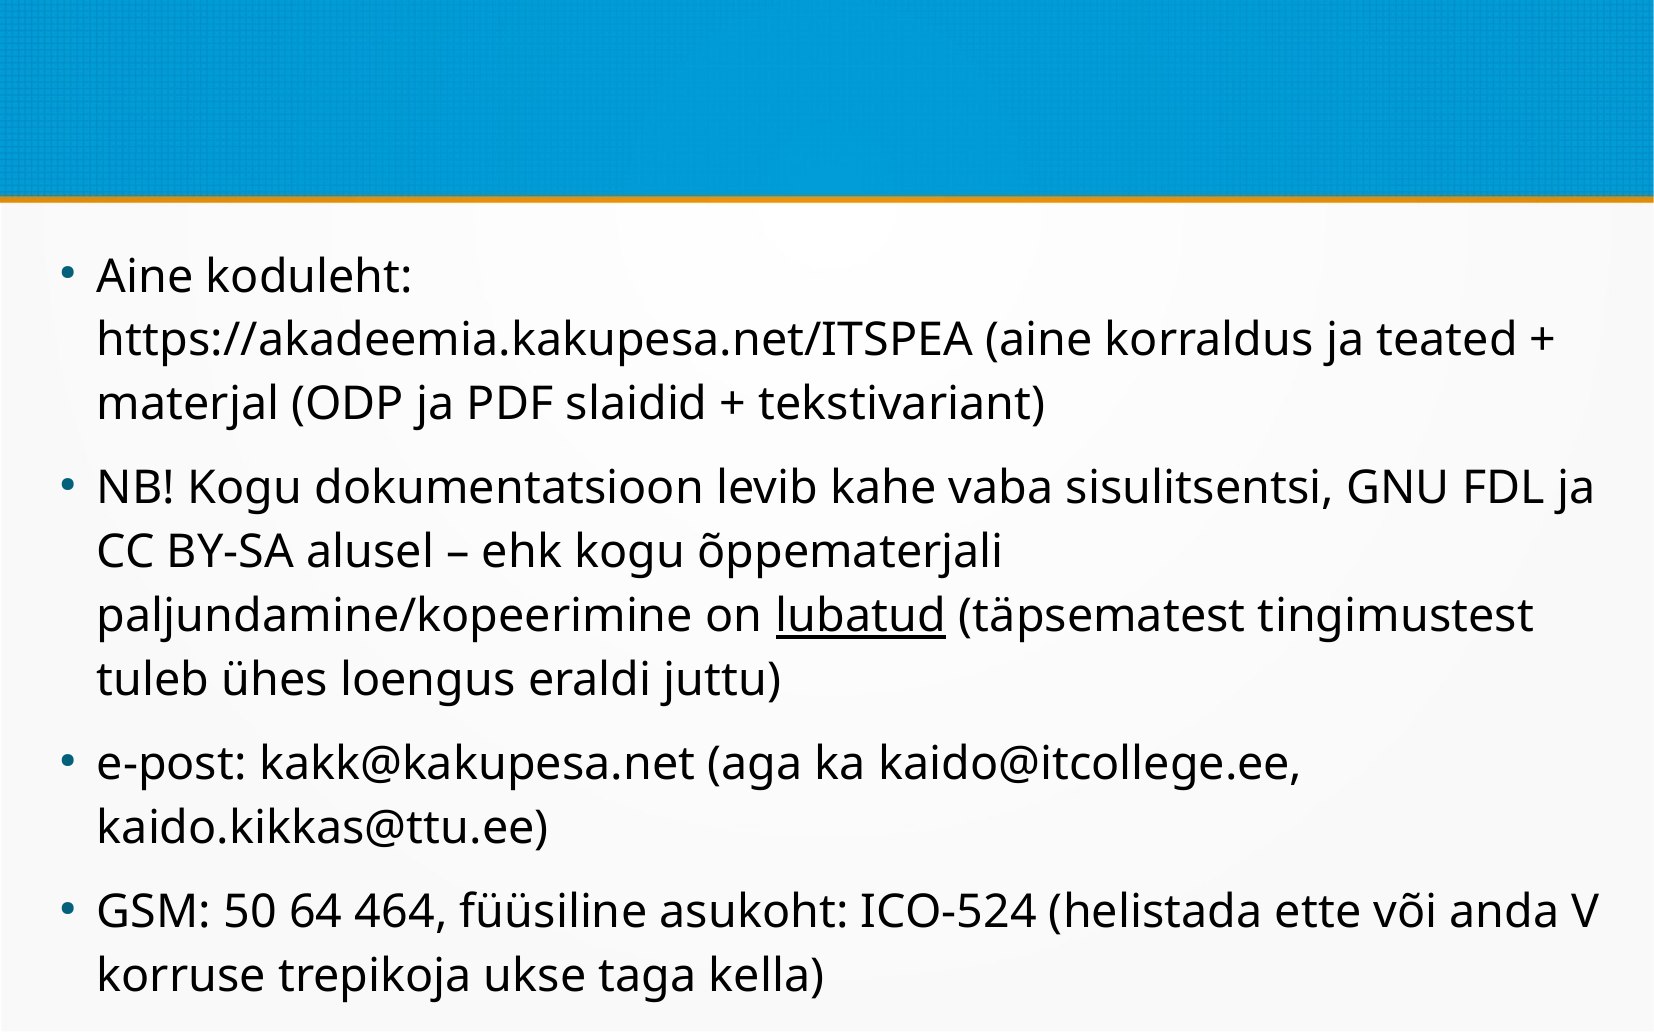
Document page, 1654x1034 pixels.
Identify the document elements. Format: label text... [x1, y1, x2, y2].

picture [0, 195, 1654, 1034]
list Aine koduleht: https://akadeemia.kakupesa.net/ITSPEA (aine korraldus ja teated + materjal (ODP ja PDF slaidid + tekstivariant) NB! Kogu dokumentatsioon levib kahe vaba sisulitsentsi, GNU FDL ja CC BY-SA alusel – ehk kogu õppematerjali paljundamine/kopeerimine on lubatud (täpsematest tingimustest tuleb ühes loengus eraldi juttu) e-post: kakk@kakupesa.net (aga ka kaido@itcollege.ee, kaido.kikkas@ttu.ee) GSM: 50 64 464, füüsiline asukoht: ICO-524 (helistada ette või anda V korruse trepikoja ukse taga kella) [47, 242, 1607, 1008]
